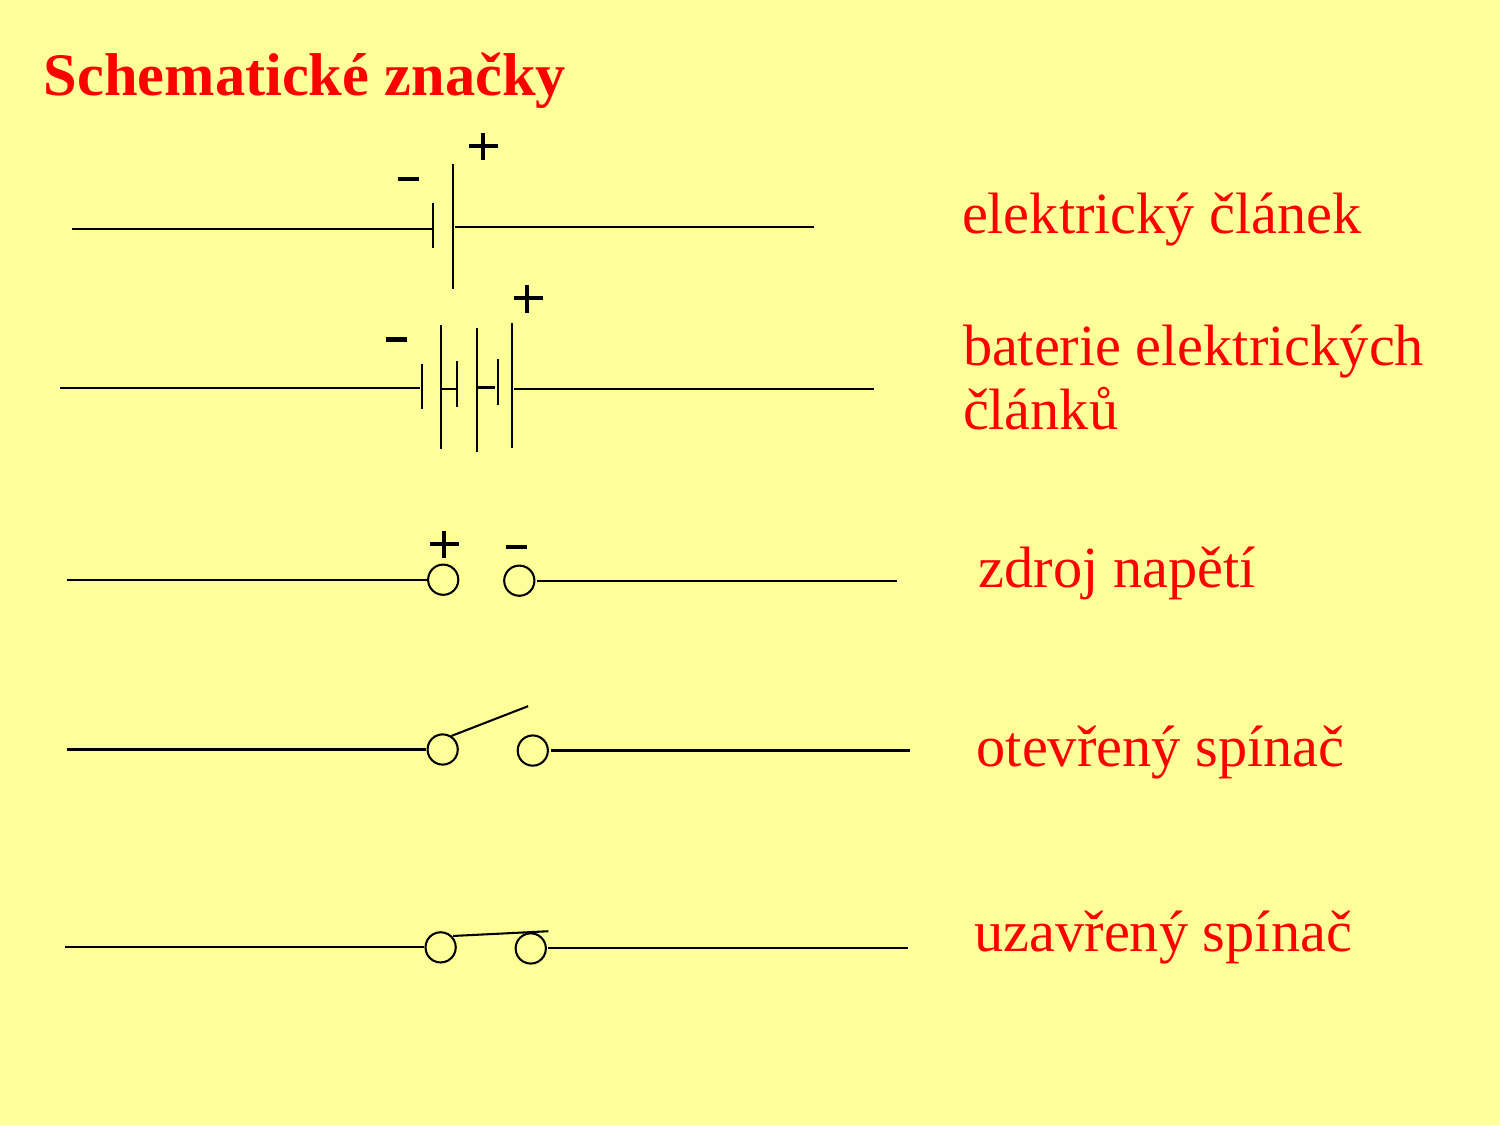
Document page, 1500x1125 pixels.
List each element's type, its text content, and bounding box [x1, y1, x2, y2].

text_box [504, 565, 535, 596]
text_box baterie elektrických článků [948, 305, 1454, 451]
text_box [515, 933, 546, 964]
text_box uzavřený spínač [959, 892, 1367, 973]
text_box [428, 564, 459, 595]
text_box zdroj napětí [964, 527, 1271, 608]
text_box [425, 932, 456, 963]
text_box elektrický článek [947, 173, 1377, 254]
text_box otevřený spínač [961, 706, 1360, 787]
text_box [427, 734, 458, 765]
text_box [517, 735, 548, 766]
text_box Schematické značky [29, 33, 582, 116]
